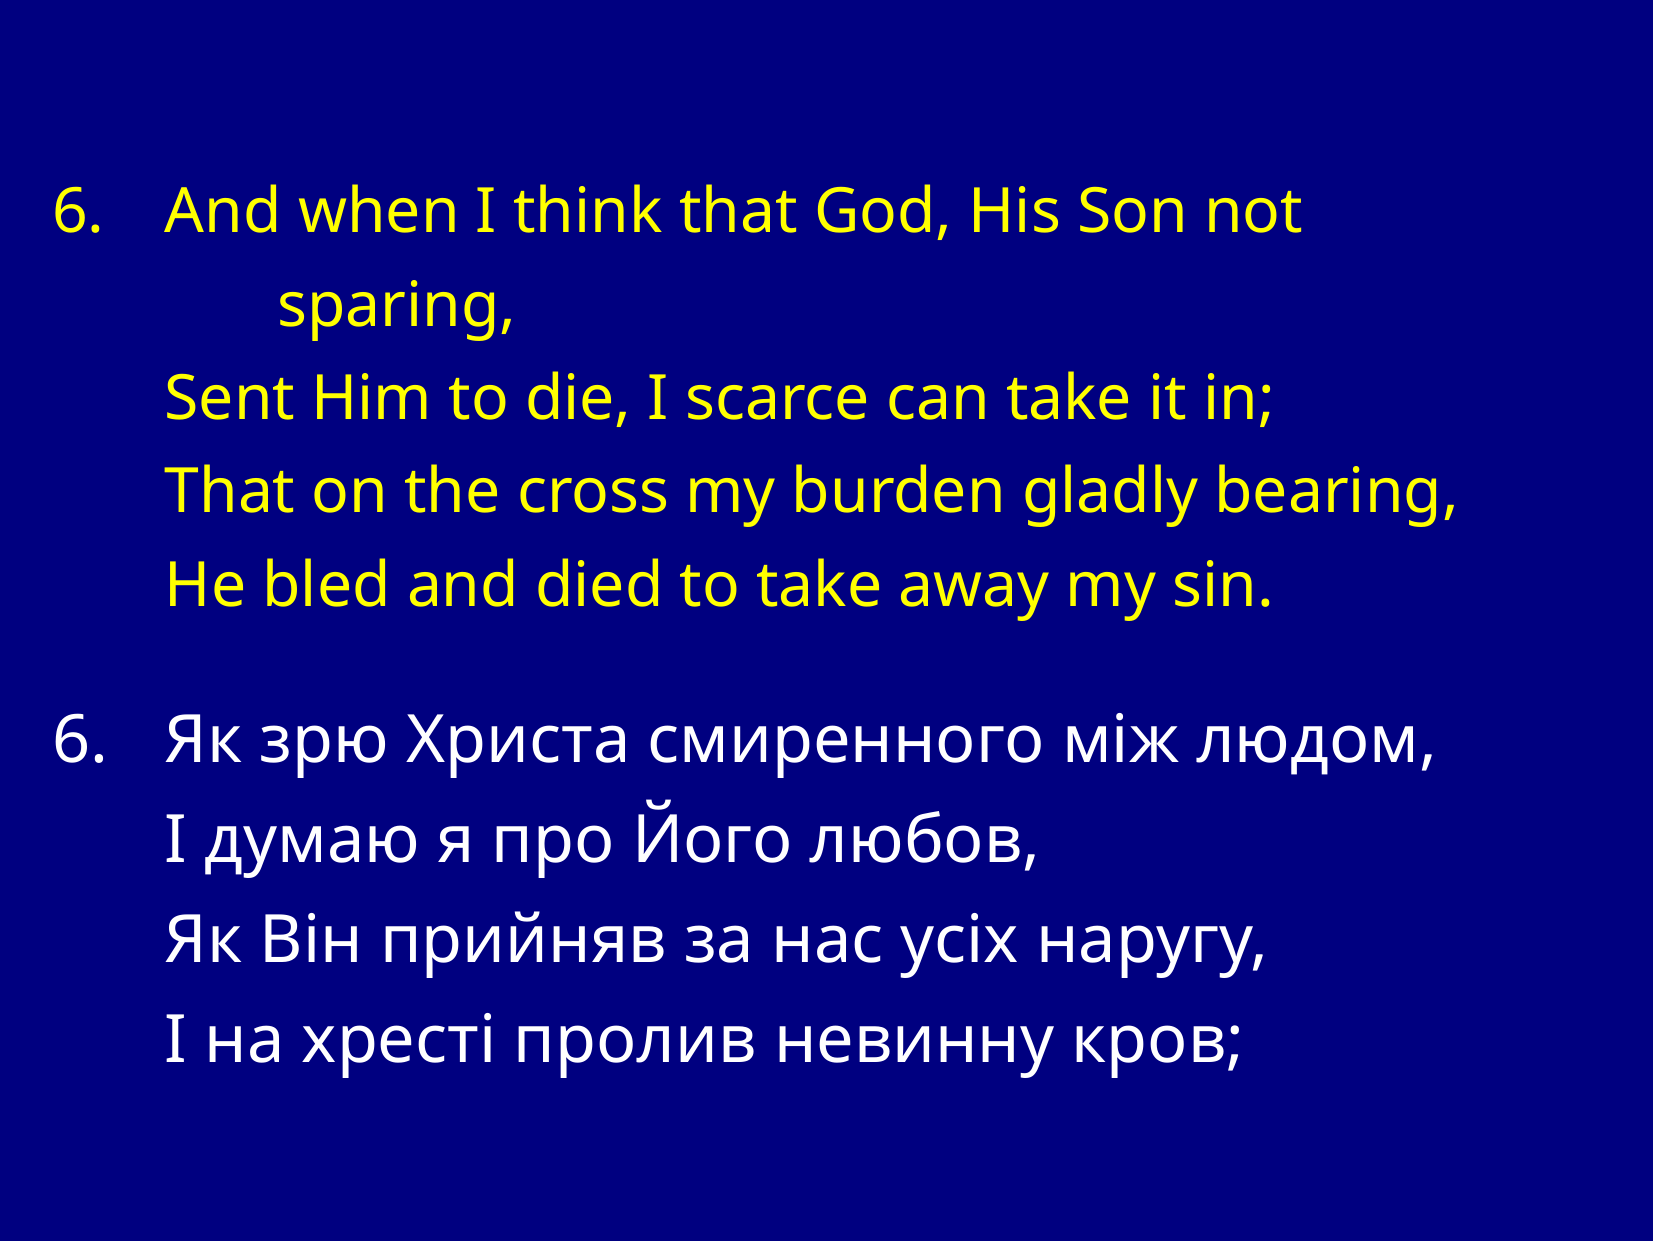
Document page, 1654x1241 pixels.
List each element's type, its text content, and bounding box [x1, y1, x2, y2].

text_box 6. And when I think that God, His Son not sparing, Sent Him to die, I scarce can take it in; That on the cross my burden gladly bearing, He bled and died to take away my sin. [37, 150, 1651, 638]
text_box 6. Як зрю Христа смиренного між людом, І думаю я про Його любов, Як Він прийняв за нас усіх наругу, І на хресті пролив невинну кров; [37, 675, 1576, 1163]
